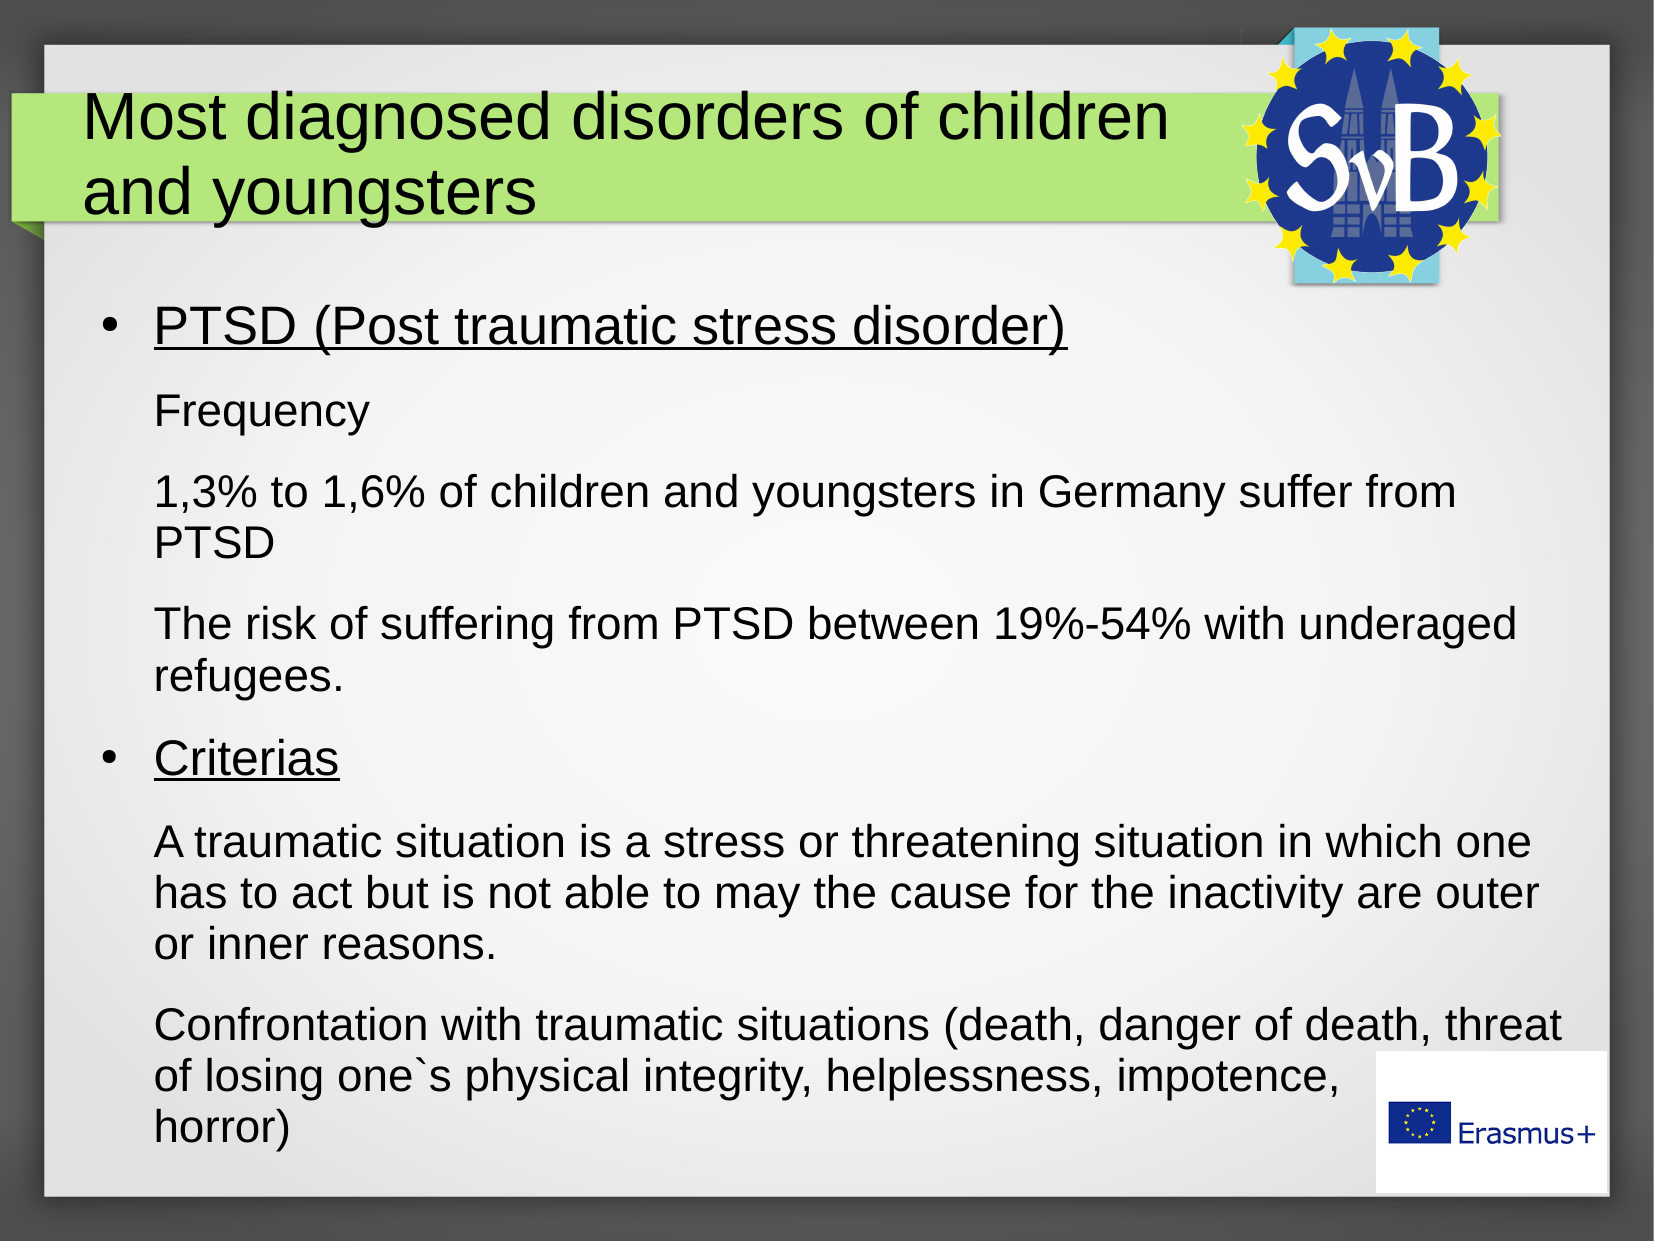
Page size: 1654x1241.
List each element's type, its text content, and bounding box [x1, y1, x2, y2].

picture [0, 0, 1654, 1241]
title Most diagnosed disorders of children and youngsters [82, 69, 1240, 238]
list PTSD (Post traumatic stress disorder) Frequency 1,3% to 1,6% of children and youngsters in Germany suffer from PTSD The risk of suffering from PTSD between 19%-54% with underaged refugees. Criterias A traumatic situation is a stress or threatening situation in which one has to act but is not able to may the cause for the inactivity are outer or inner reasons. Confrontation with traumatic situations (death, danger of death, threat of losing one`s physical integrity, helplessness, impotence, horror) [82, 295, 1571, 1153]
